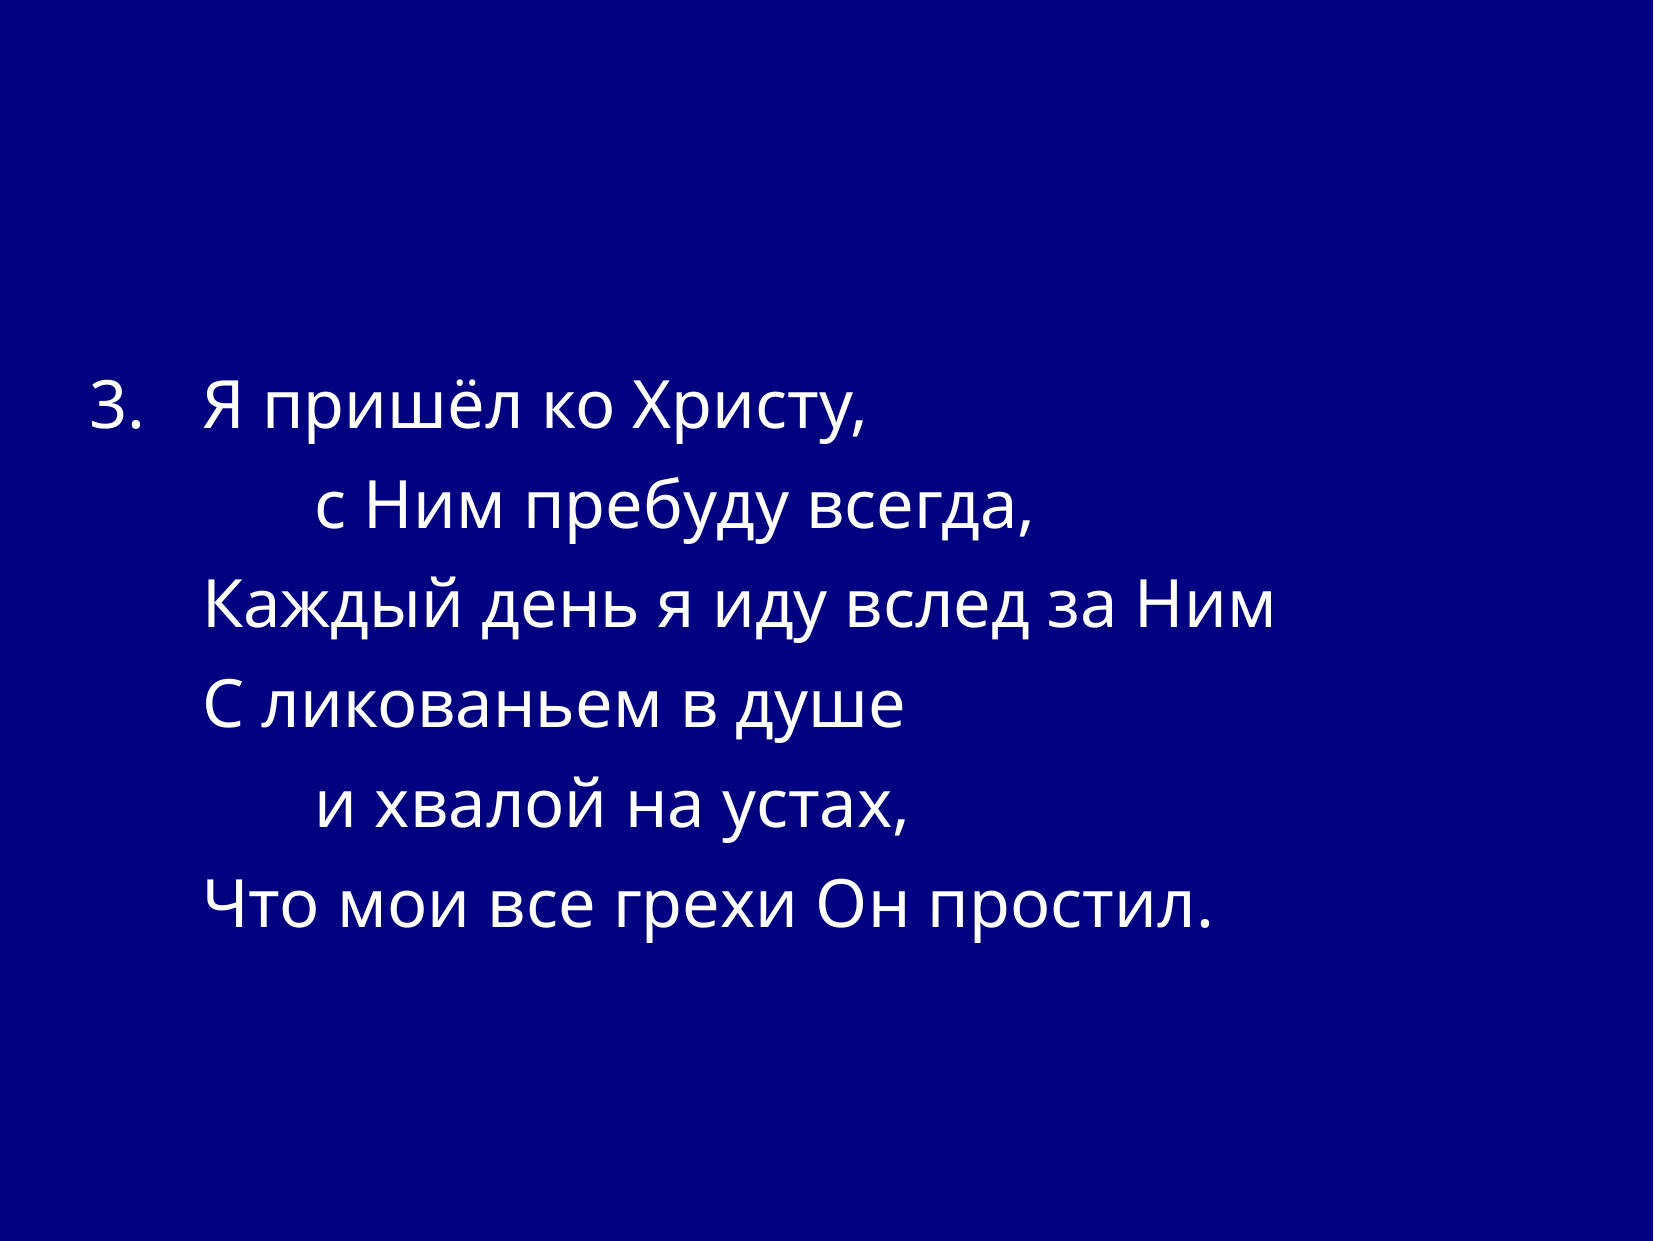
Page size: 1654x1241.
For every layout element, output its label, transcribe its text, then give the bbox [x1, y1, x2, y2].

text_box 3. Я пришёл ко Христу, с Ним пребуду всегда, Каждый день я иду вслед за Ним С ликованьем в душе и хвалой на устах, Что мои все грехи Он простил. [75, 150, 1576, 1163]
